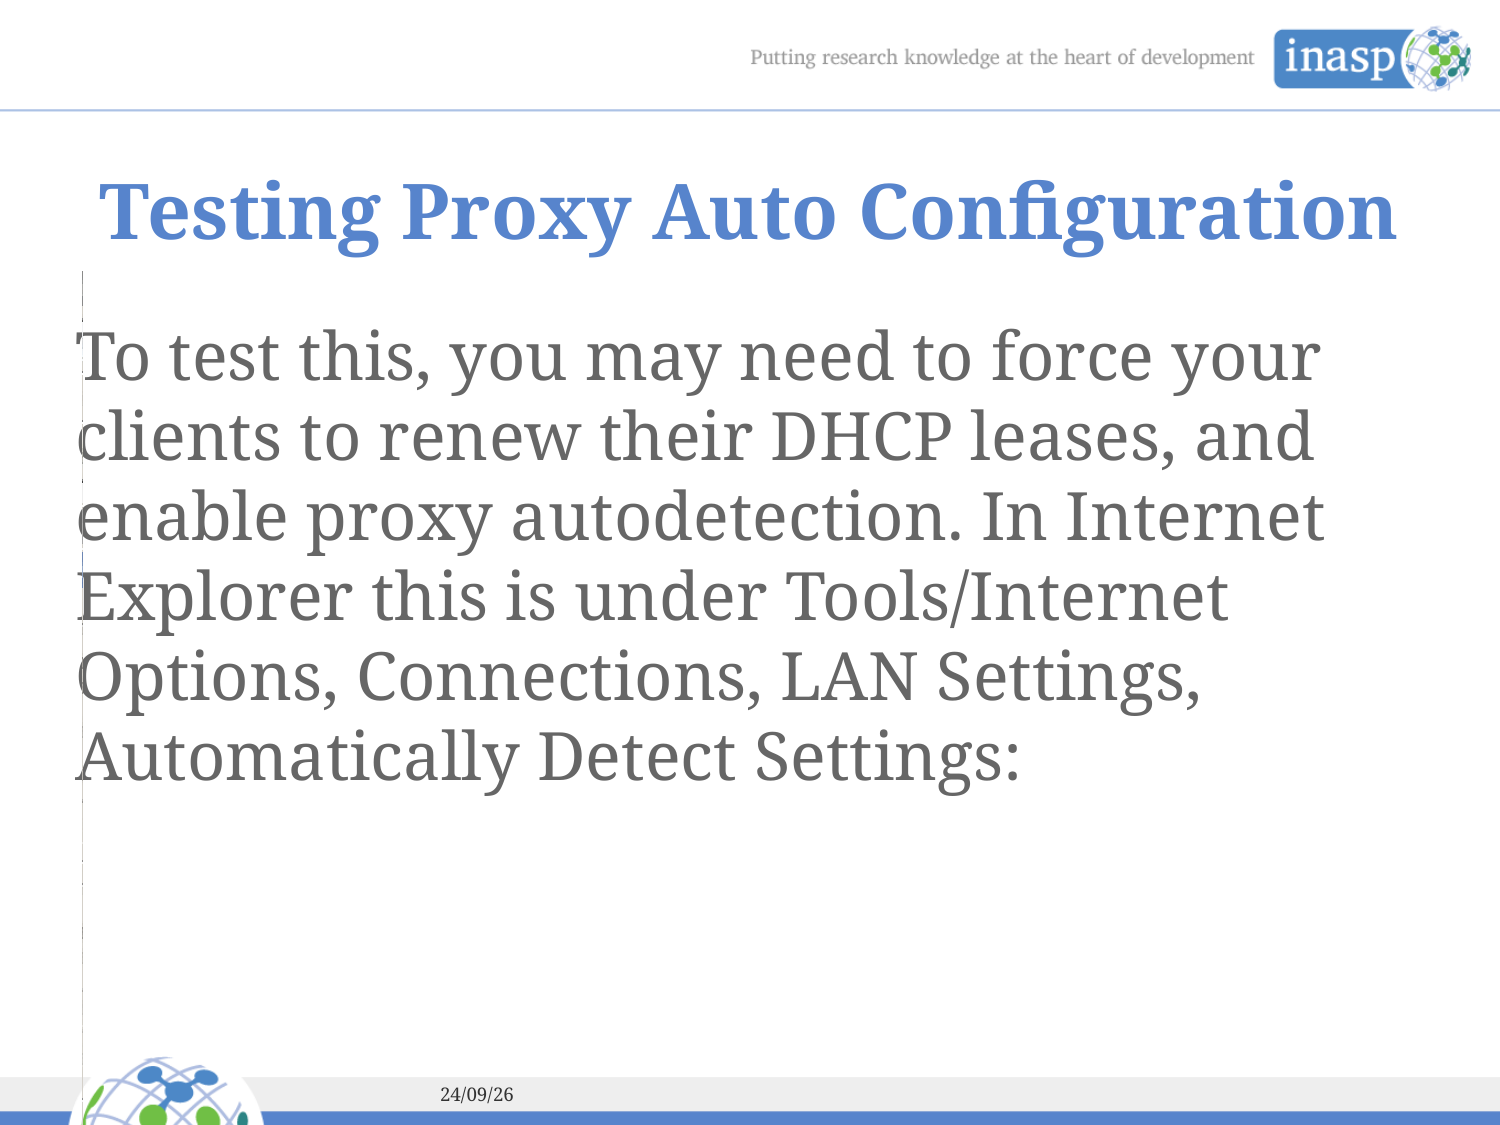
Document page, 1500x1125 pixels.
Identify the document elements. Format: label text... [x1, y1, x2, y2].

title Testing Proxy Auto Configuration [75, 129, 1426, 313]
list To test this, you may need to force your clients to renew their DHCP leases, and enable proxy autodetection. In Internet Explorer this is under Tools/Internet Options, Connections, LAN Settings, Automatically Detect Settings: [83, 313, 1426, 967]
list To test this, you may need to force your clients to renew their DHCP leases, and enable proxy autodetection. In Internet Explorer this is under Tools/Internet Options, Connections, LAN Settings, Automatically Detect Settings: [75, 313, 82, 967]
picture [0, 0, 1500, 1125]
